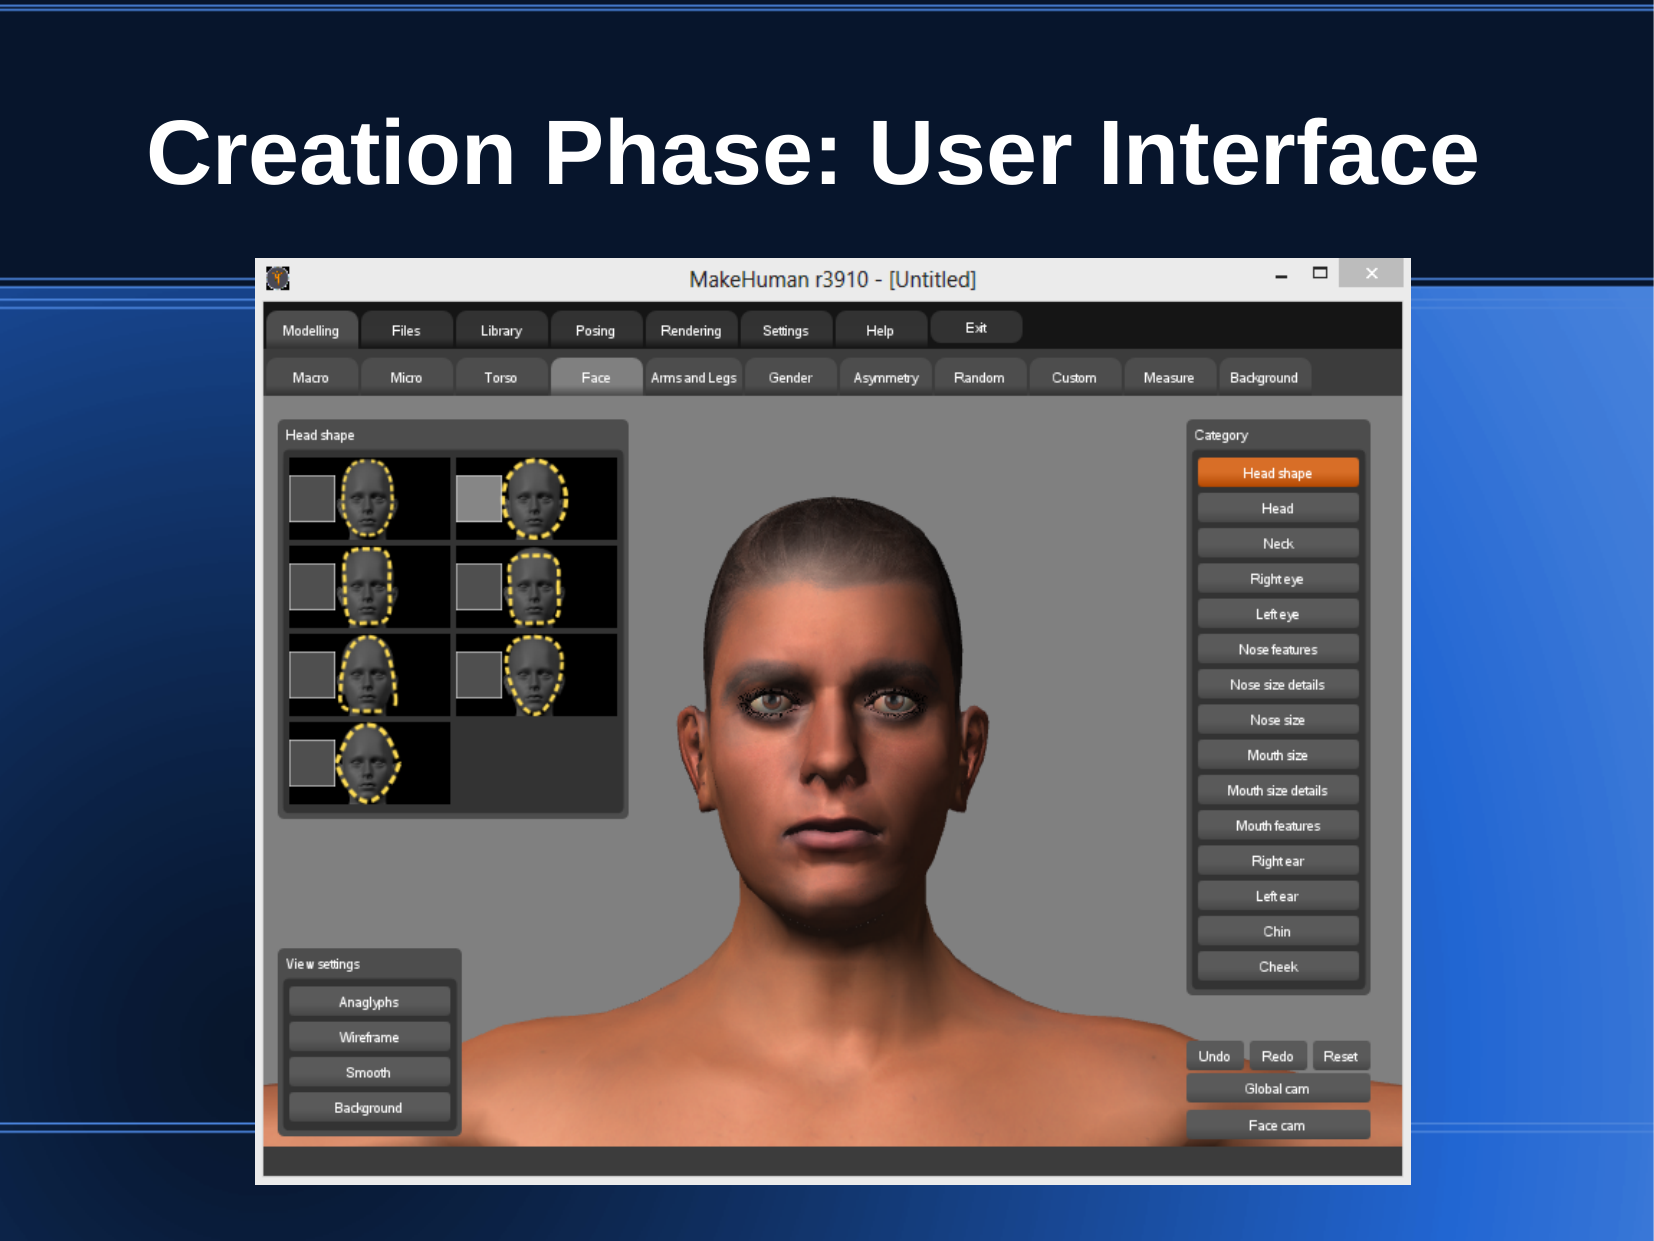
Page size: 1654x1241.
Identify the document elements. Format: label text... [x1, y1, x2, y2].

title Creation Phase: User Interface [82, 49, 1571, 257]
picture [0, 0, 1654, 1241]
